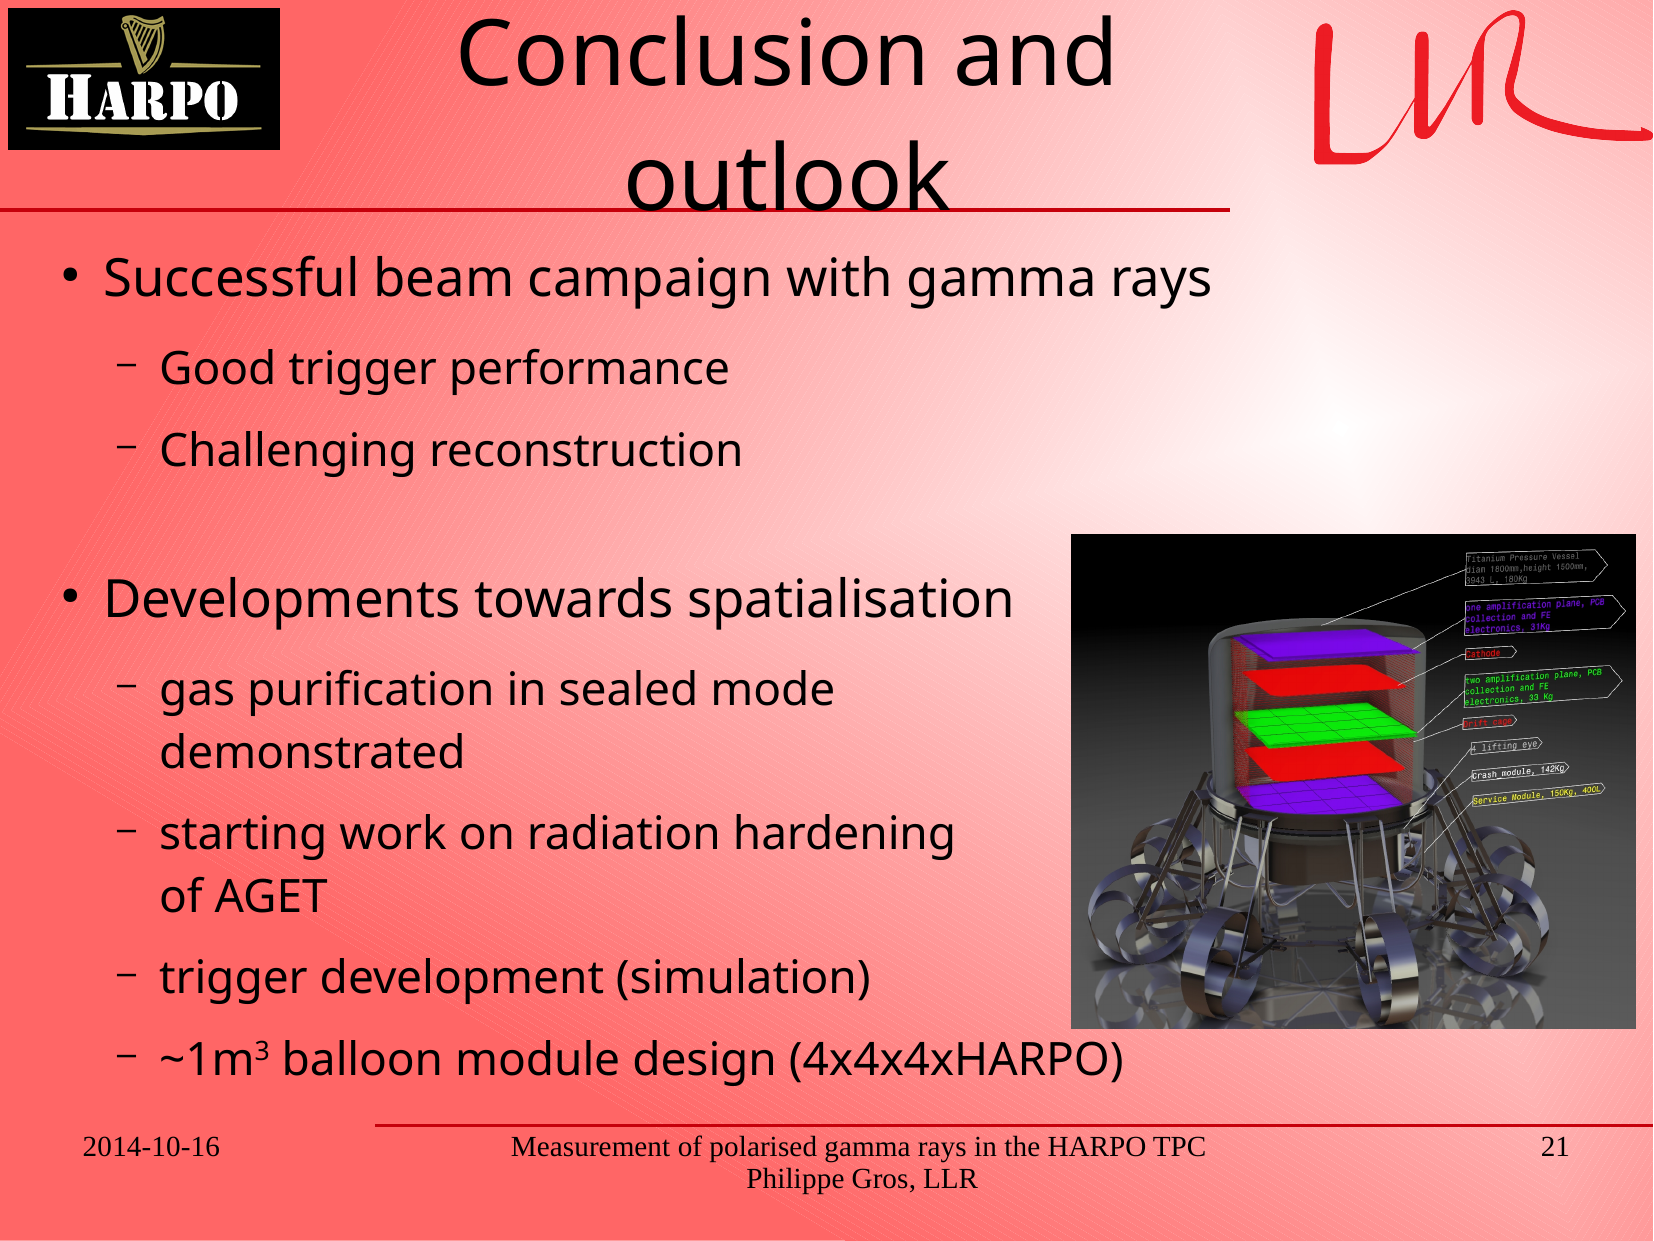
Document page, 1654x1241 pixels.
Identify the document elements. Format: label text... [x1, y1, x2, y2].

list Successful beam campaign with gamma rays Good trigger performance Challenging reconstruction Developments towards spatialisation gas purification in sealed mode demonstrated starting work on radiation hardening of AGET trigger development (simulation) ~1m3 balloon module design (4x4x4xHARPO) [47, 240, 1535, 1096]
picture [1071, 534, 1636, 1029]
picture [8, 8, 280, 150]
picture [1314, 10, 1653, 165]
title Conclusion and outlook [285, 15, 1291, 211]
